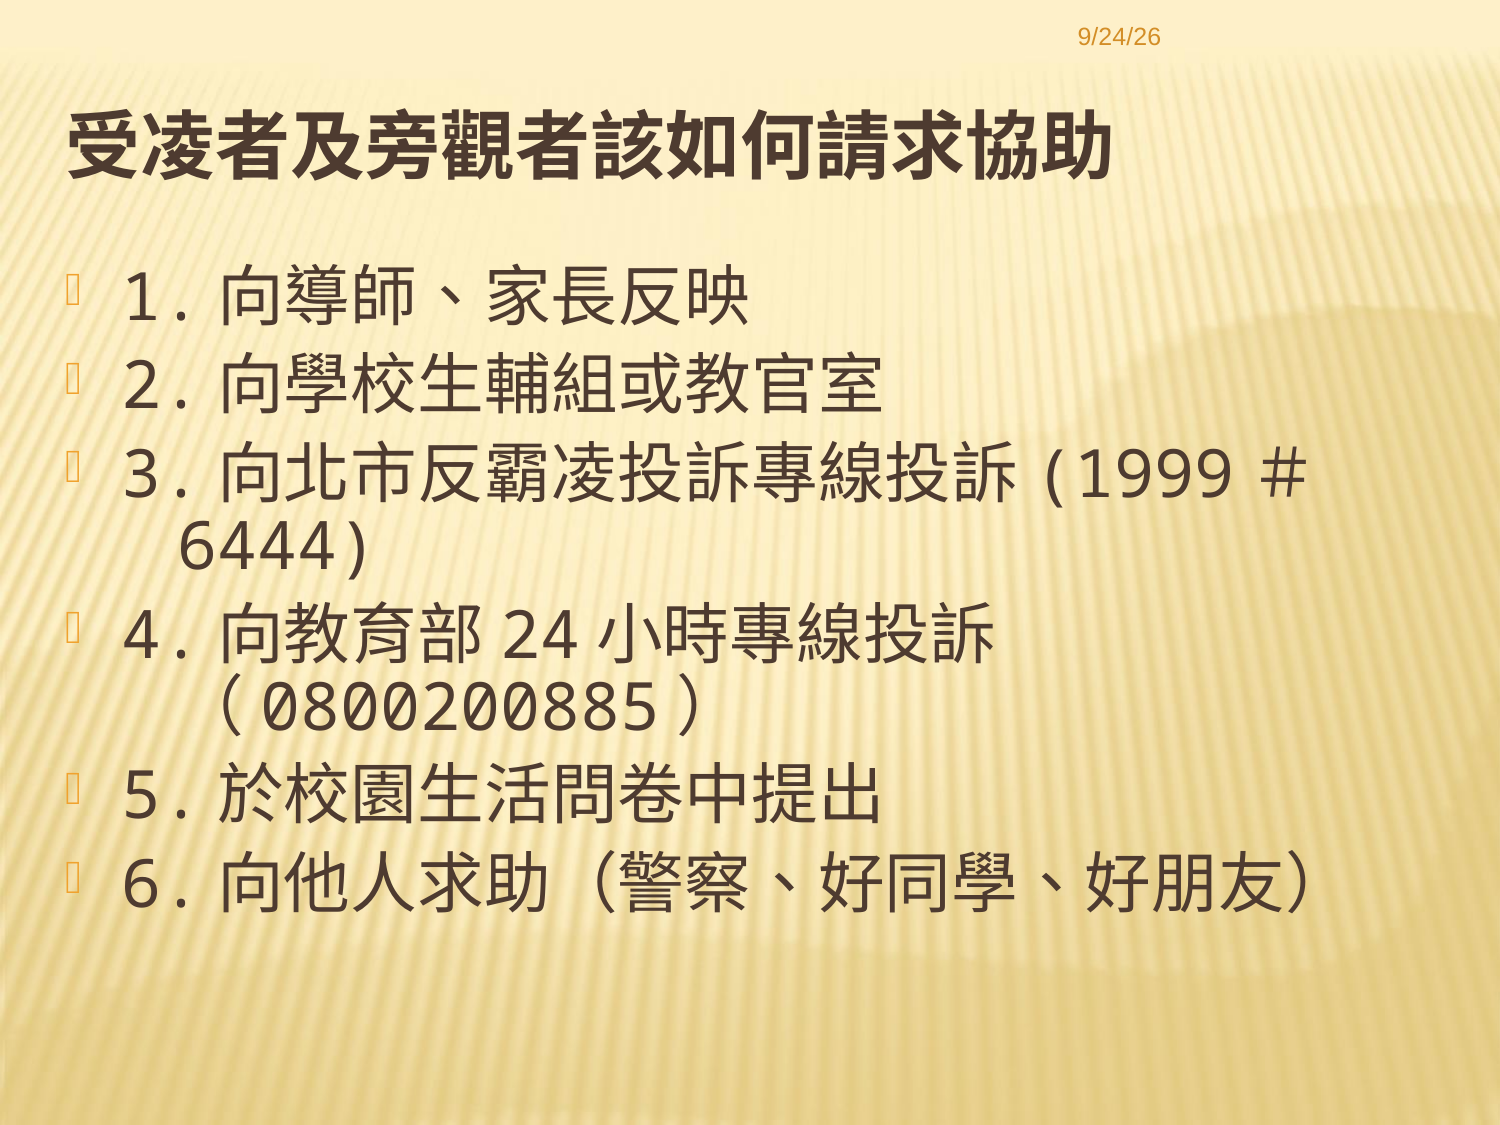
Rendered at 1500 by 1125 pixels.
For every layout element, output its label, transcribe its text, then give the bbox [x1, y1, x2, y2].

title 受凌者及旁觀者該如何請求協助 [50, 75, 1476, 213]
list 1.向導師、家長反映 2.向學校生輔組或教官室 3.向北市反霸凌投訴專線投訴(1999＃6444) 4.向教育部24小時專線投訴（0800200885） 5.於校園生活問卷中提出 6.向他人求助（警察、好同學、好朋友） [50, 254, 1476, 998]
text_box [1062, 12, 1476, 60]
